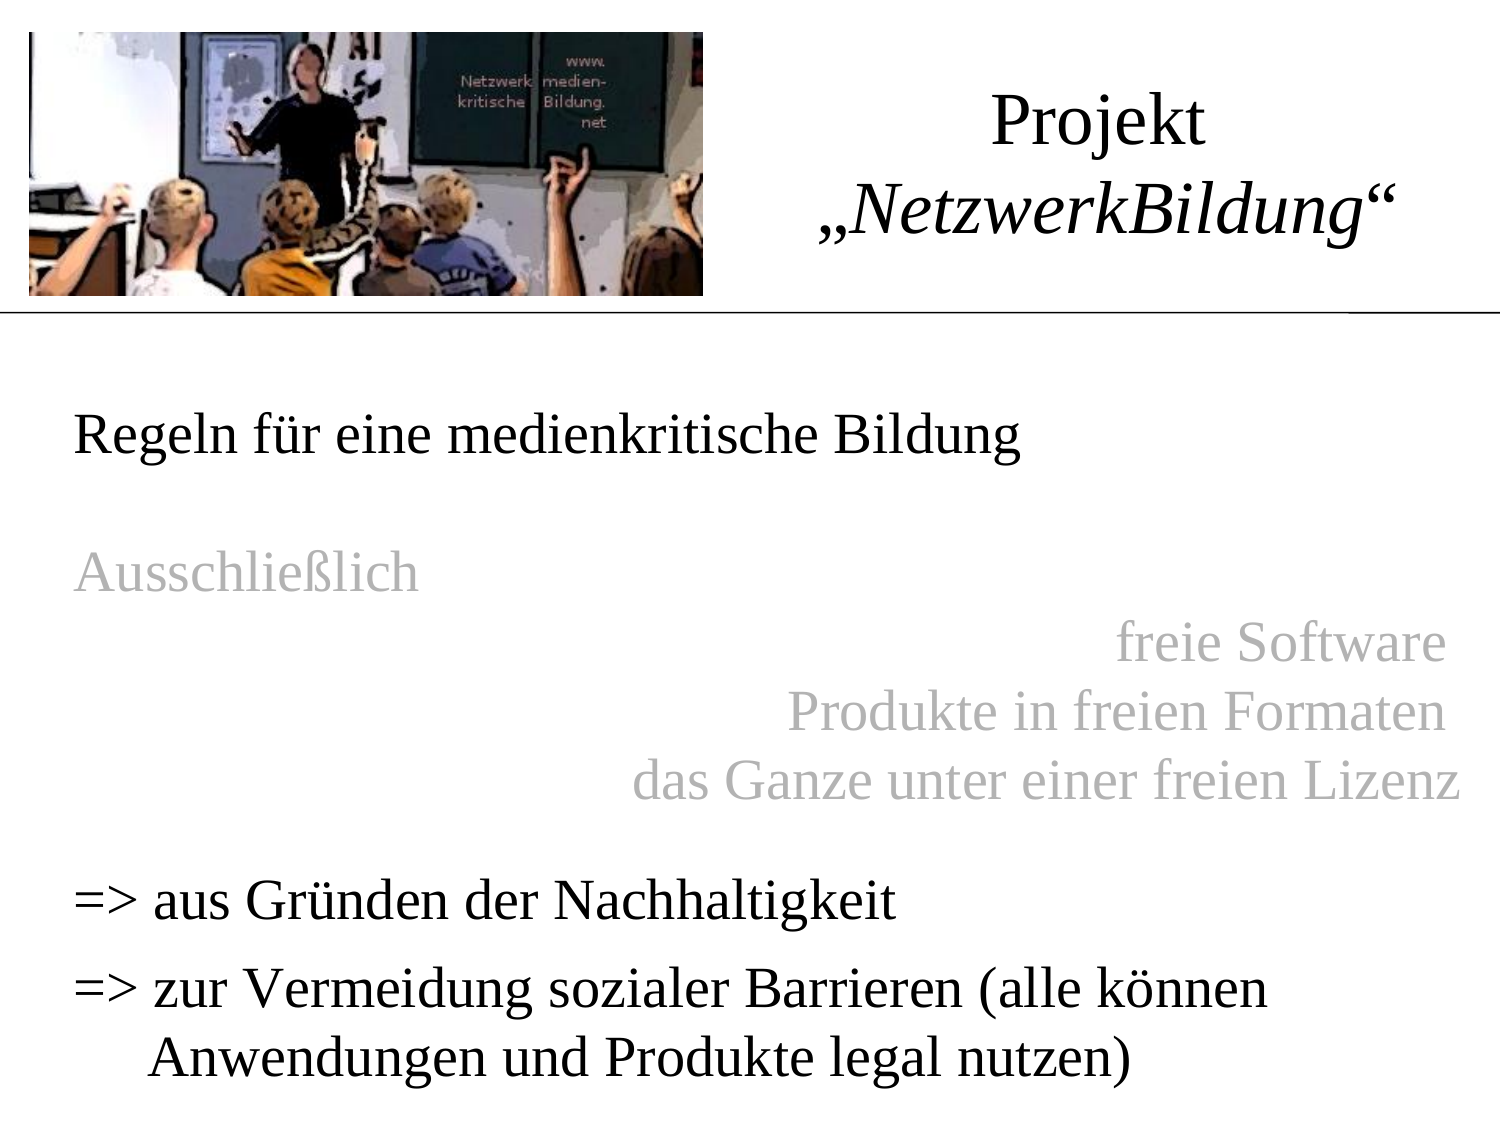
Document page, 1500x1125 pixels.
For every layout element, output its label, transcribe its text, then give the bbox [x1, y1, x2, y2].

text_box Regeln für eine medienkritische Bildung Ausschließlich freie Software Produkte in freien Formaten das Ganze unter einer freien Lizenz [59, 390, 1477, 827]
text_box => aus Gründen der Nachhaltigkeit [59, 856, 1447, 941]
picture [29, 32, 703, 296]
text_box Projekt „NetzwerkBildung“ [801, 65, 1414, 259]
text_box => zur Vermeidung sozialer Barrieren (alle können Anwendungen und Produkte legal nutzen) [59, 944, 1500, 1099]
